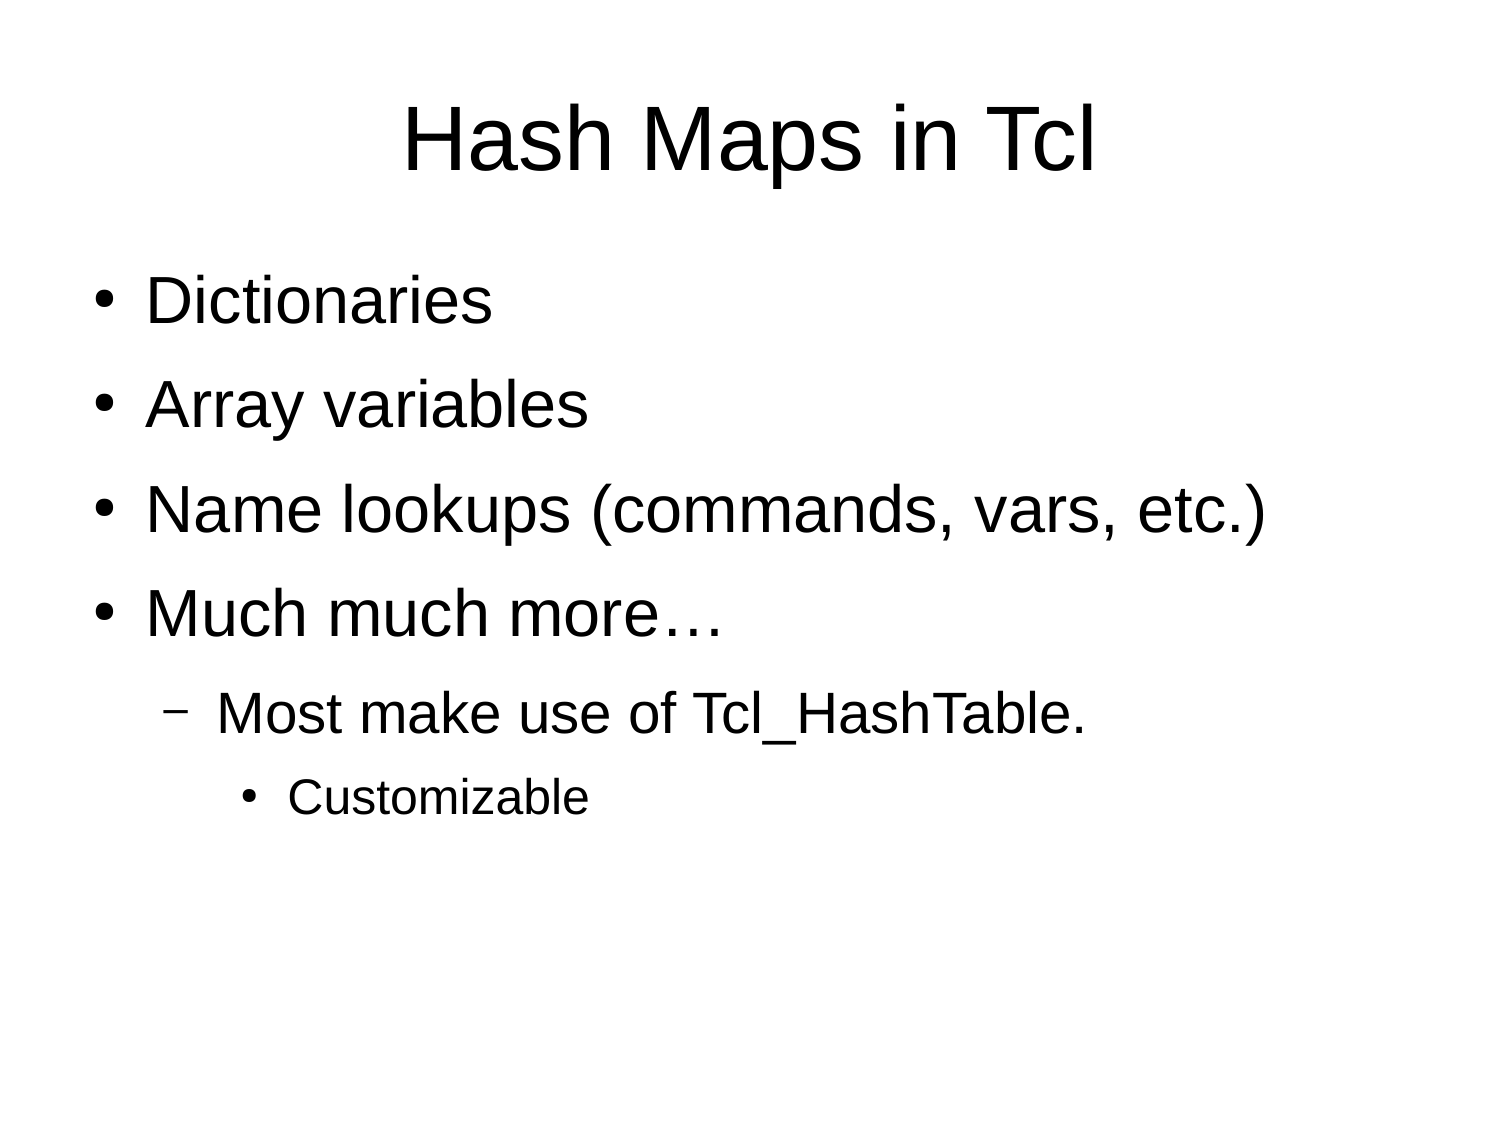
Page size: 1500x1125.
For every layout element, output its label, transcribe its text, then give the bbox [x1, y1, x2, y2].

list Dictionaries Array variables Name lookups (commands, vars, etc.) Much much more… Most make use of Tcl_HashTable. Customizable [75, 263, 1425, 916]
title Hash Maps in Tcl [75, 44, 1425, 233]
